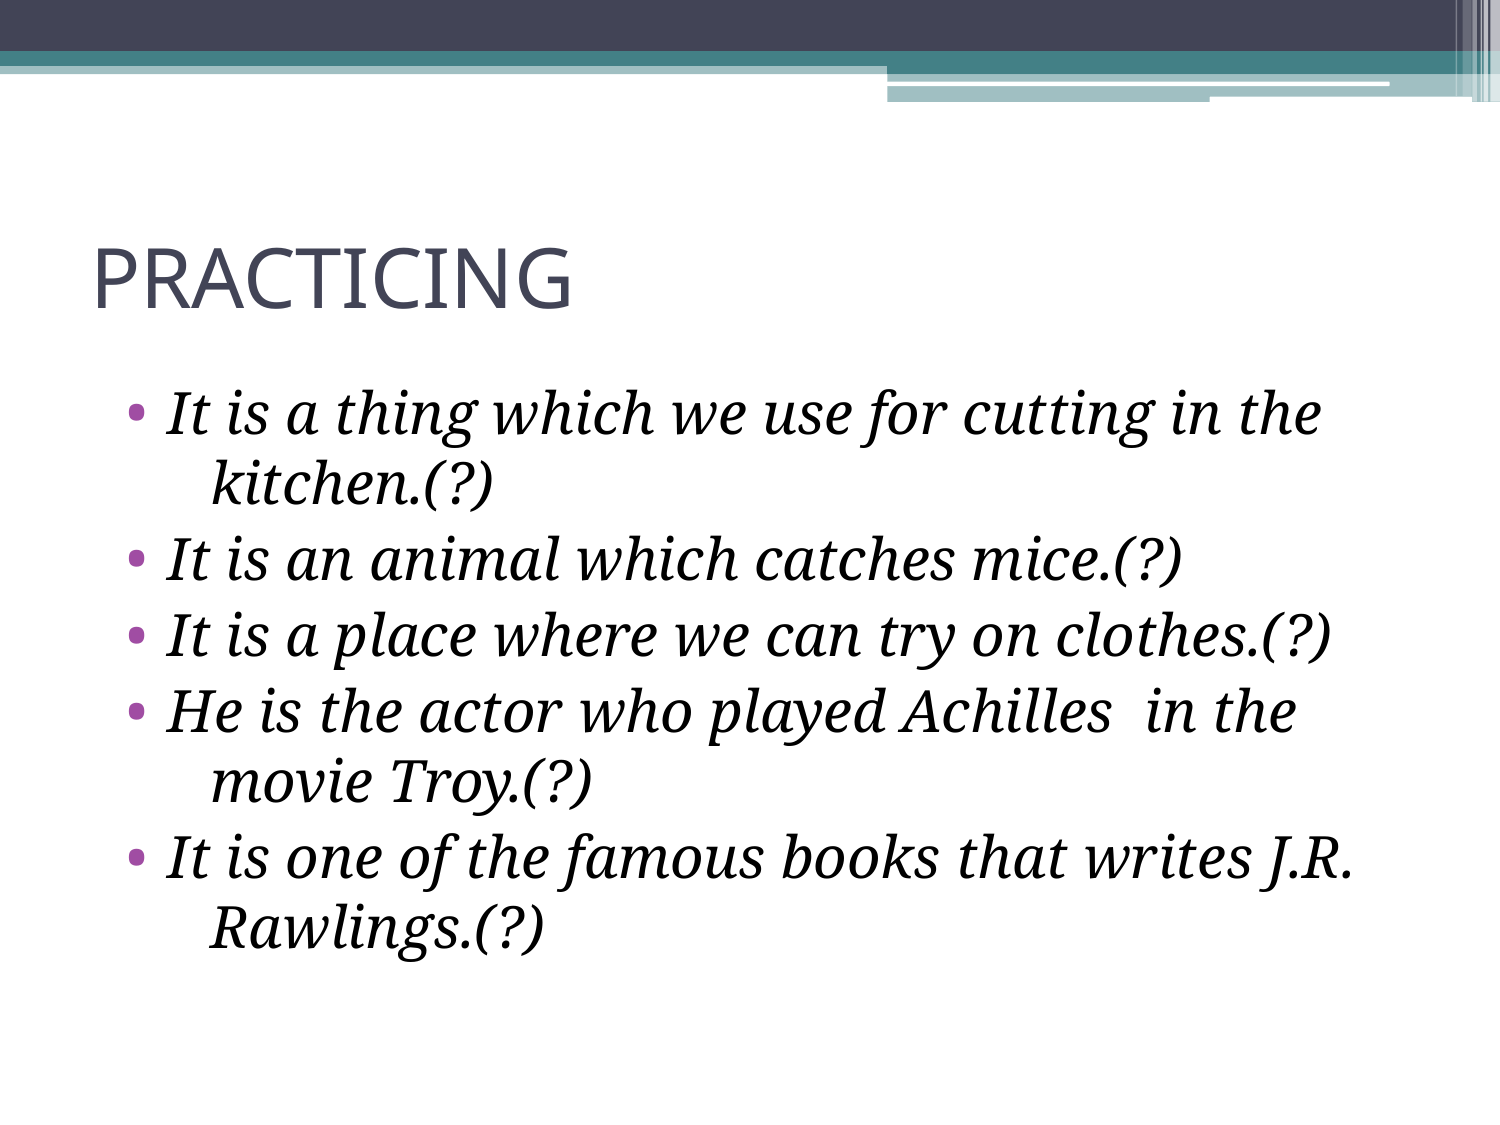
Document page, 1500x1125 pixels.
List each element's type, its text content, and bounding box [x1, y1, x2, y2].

list It is a thing which we use for cutting in the kitchen.(?) It is an animal which catches mice.(?) It is a place where we can try on clothes.(?) He is the actor who played Achilles in the movie Troy.(?) It is one of the famous books that writes J.R. Rawlings.(?) [75, 368, 1426, 1079]
title PRACTICING [75, 187, 1426, 363]
